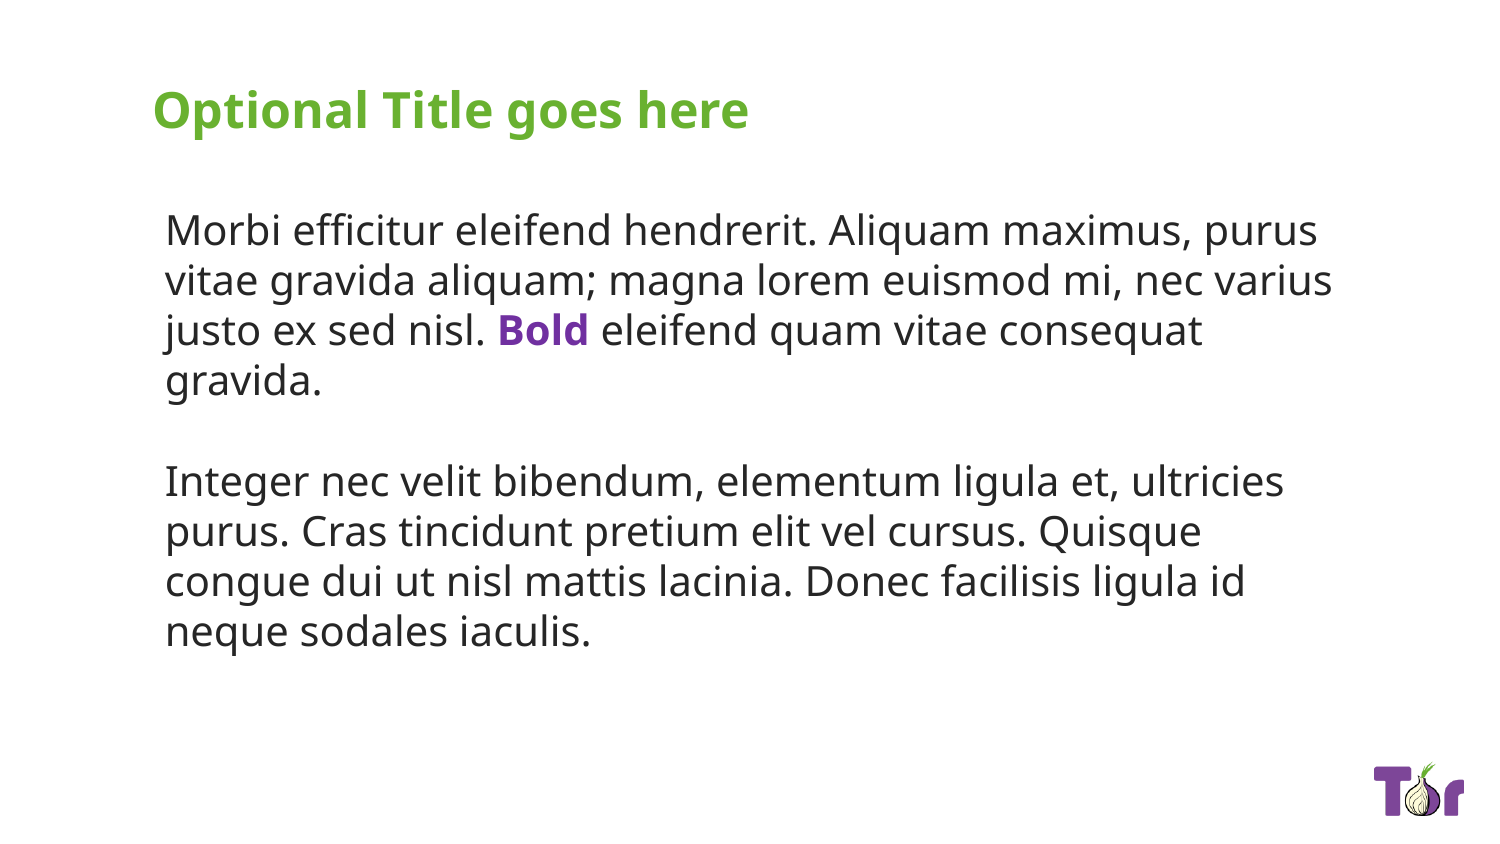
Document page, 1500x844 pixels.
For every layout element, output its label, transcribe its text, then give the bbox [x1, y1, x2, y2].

text_box Optional Title goes here [137, 70, 1000, 146]
text_box Morbi efficitur eleifend hendrerit. Aliquam maximus, purus vitae gravida aliquam; magna lorem euismod mi, nec varius justo ex sed nisl. Bold eleifend quam vitae consequat gravida. Integer nec velit bibendum, elementum ligula et, ultricies purus. Cras tincidunt pretium elit vel cursus. Quisque congue dui ut nisl mattis lacinia. Donec facilisis ligula id neque sodales iaculis. [149, 196, 1350, 712]
picture [1374, 761, 1464, 816]
